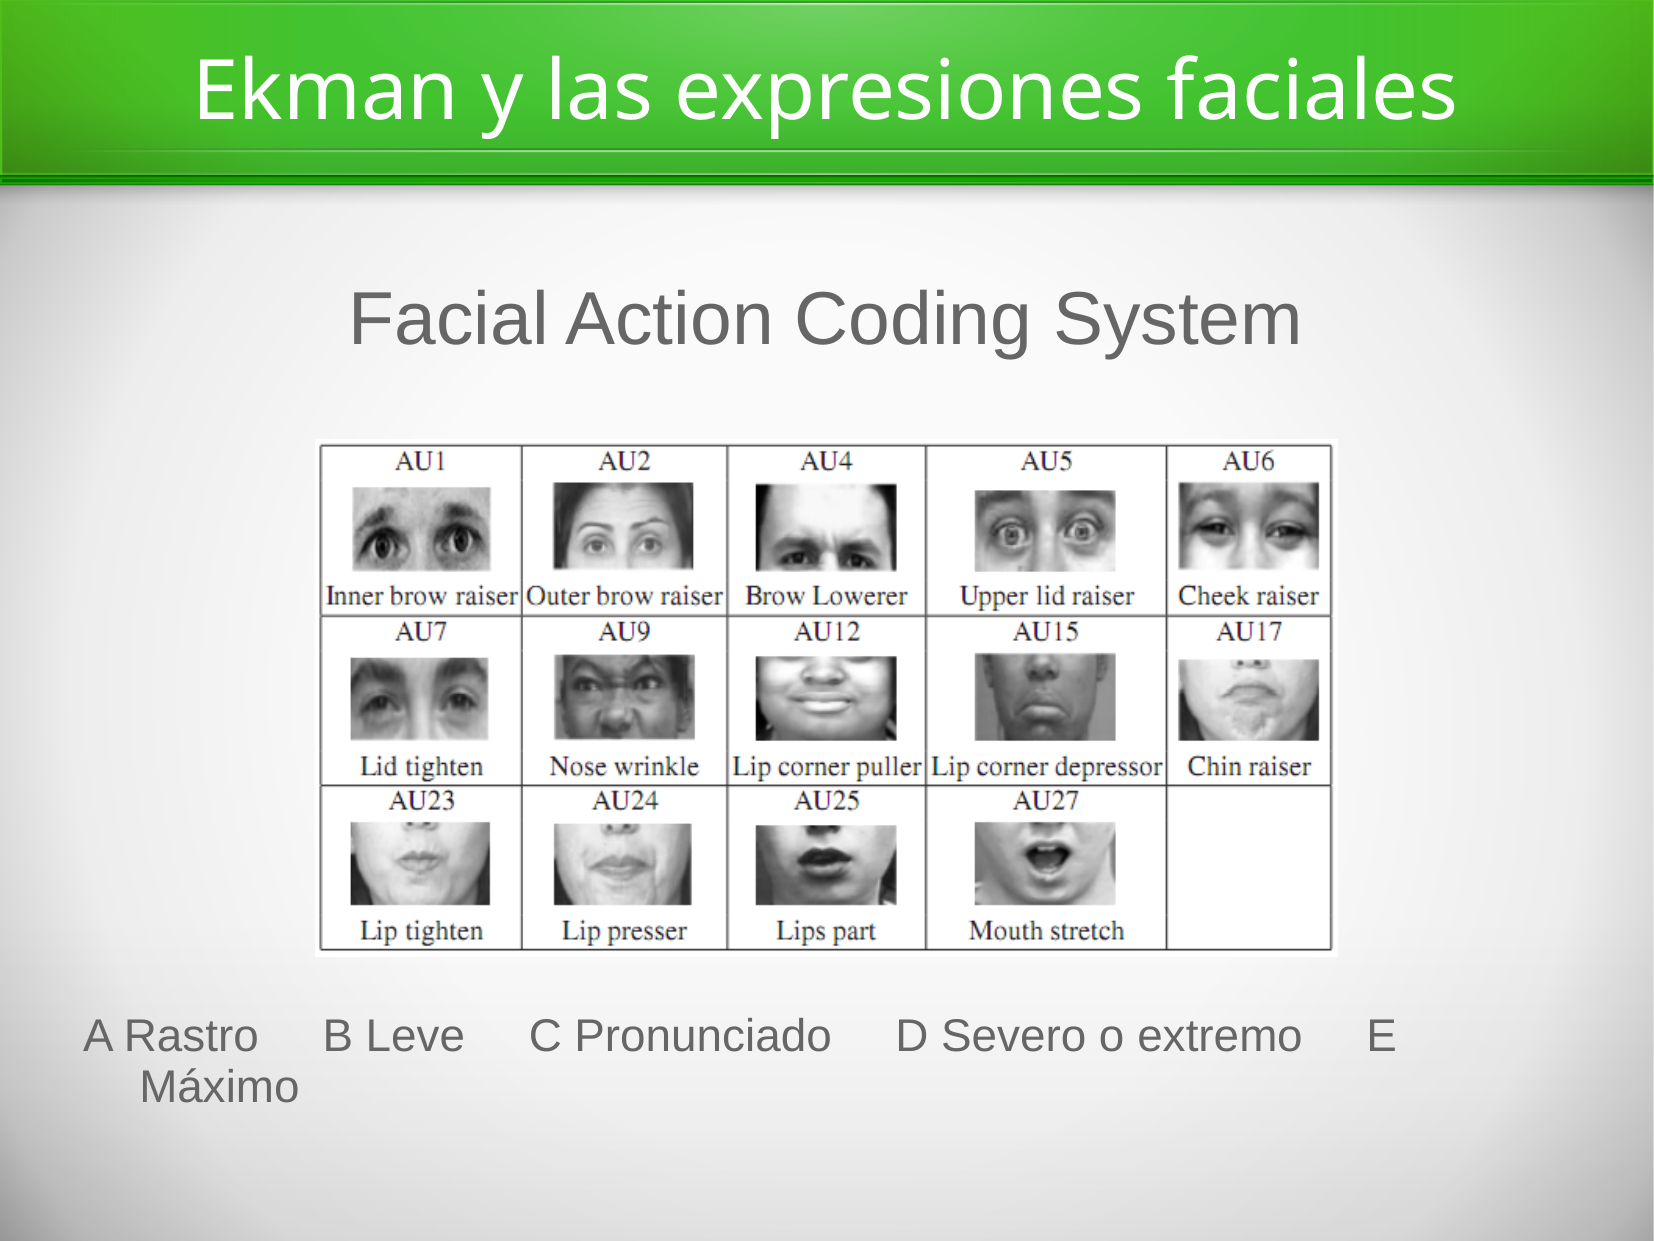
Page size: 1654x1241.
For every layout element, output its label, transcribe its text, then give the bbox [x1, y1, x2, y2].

title Ekman y las expresiones faciales [82, 17, 1571, 166]
picture [0, 0, 1654, 1241]
text_box A Rastro B Leve C Pronunciado D Severo o extremo E Máximo [83, 1010, 1571, 1066]
text_box Facial Action Coding System [82, 277, 1570, 368]
